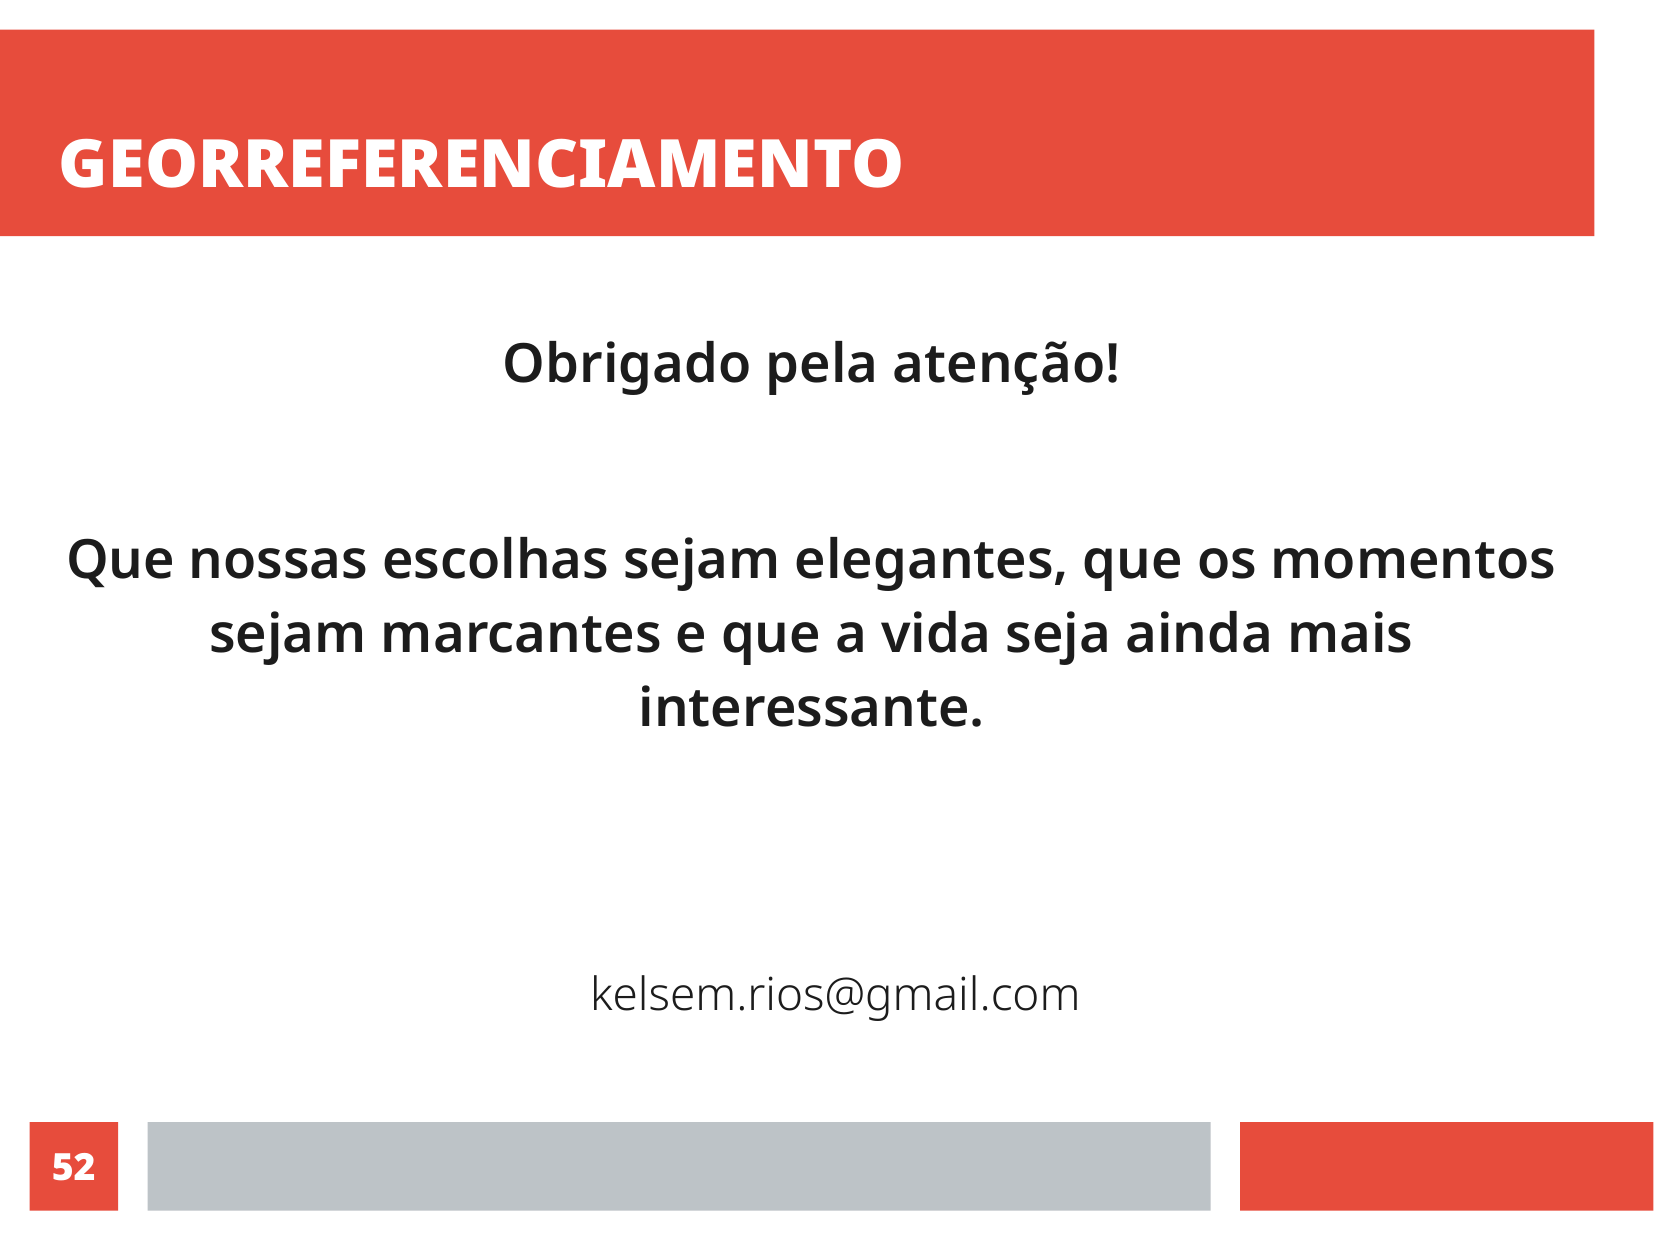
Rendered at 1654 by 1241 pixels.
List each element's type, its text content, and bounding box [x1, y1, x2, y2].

list Obrigado pela atenção! Que nossas escolhas sejam elegantes, que os momentos sejam marcantes e que a vida seja ainda mais interessante. kelsem.rios@gmail.com [59, 324, 1565, 1093]
title GEORREFERENCIAMENTO [59, 59, 1595, 207]
